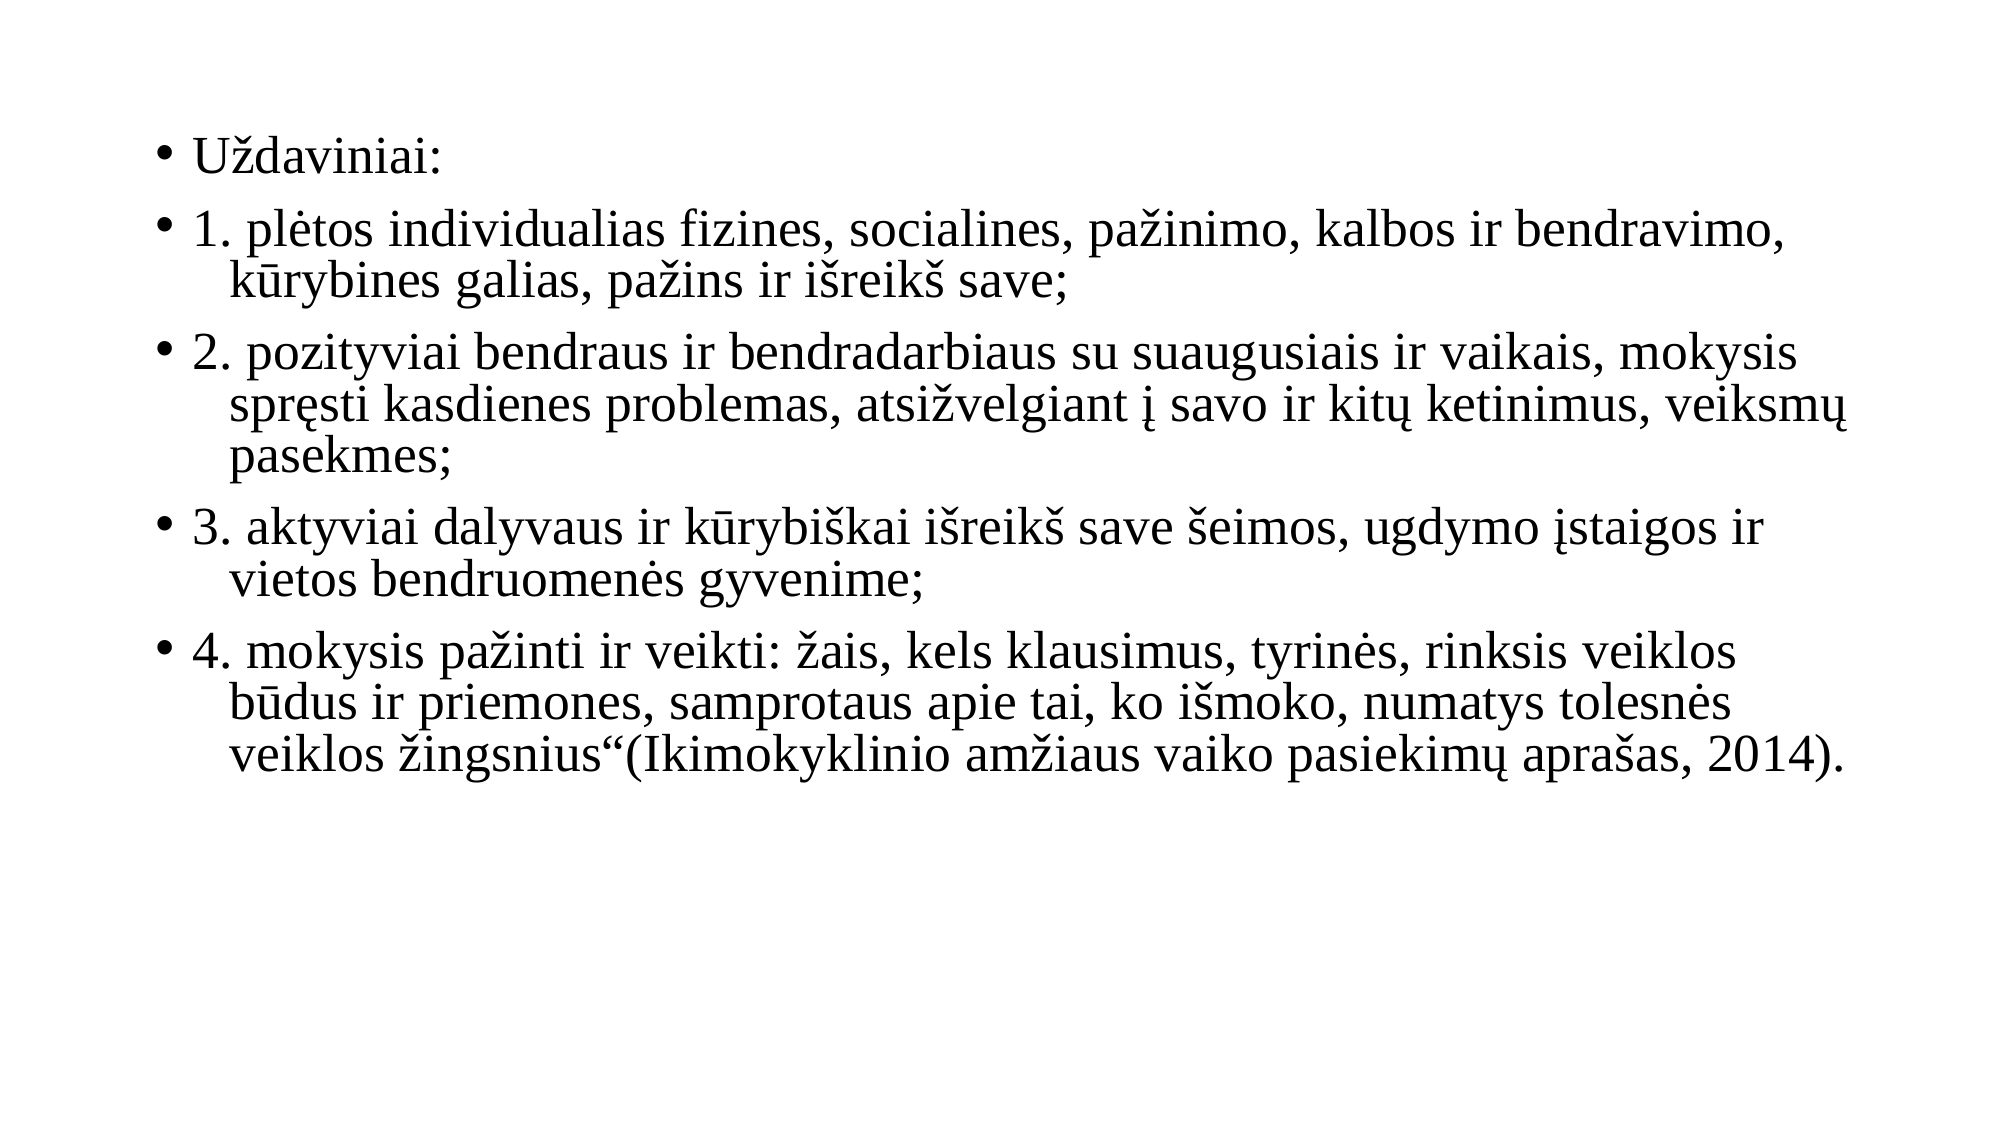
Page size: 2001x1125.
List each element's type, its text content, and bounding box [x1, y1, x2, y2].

list Uždaviniai: 1. plėtos individualias fizines, socialines, pažinimo, kalbos ir bendravimo, kūrybines galias, pažins ir išreikš save; 2. pozityviai bendraus ir bendradarbiaus su suaugusiais ir vaikais, mokysis spręsti kasdienes problemas, atsižvelgiant į savo ir kitų ketinimus, veiksmų pasekmes; 3. aktyviai dalyvaus ir kūrybiškai išreikš save šeimos, ugdymo įstaigos ir vietos bendruomenės gyvenime; 4. mokysis pažinti ir veikti: žais, kels klausimus, tyrinės, rinksis veiklos būdus ir priemones, samprotaus apie tai, ko išmoko, numatys tolesnės veiklos žingsnius“(Ikimokyklinio amžiaus vaiko pasiekimų aprašas, 2014). [140, 125, 1866, 839]
